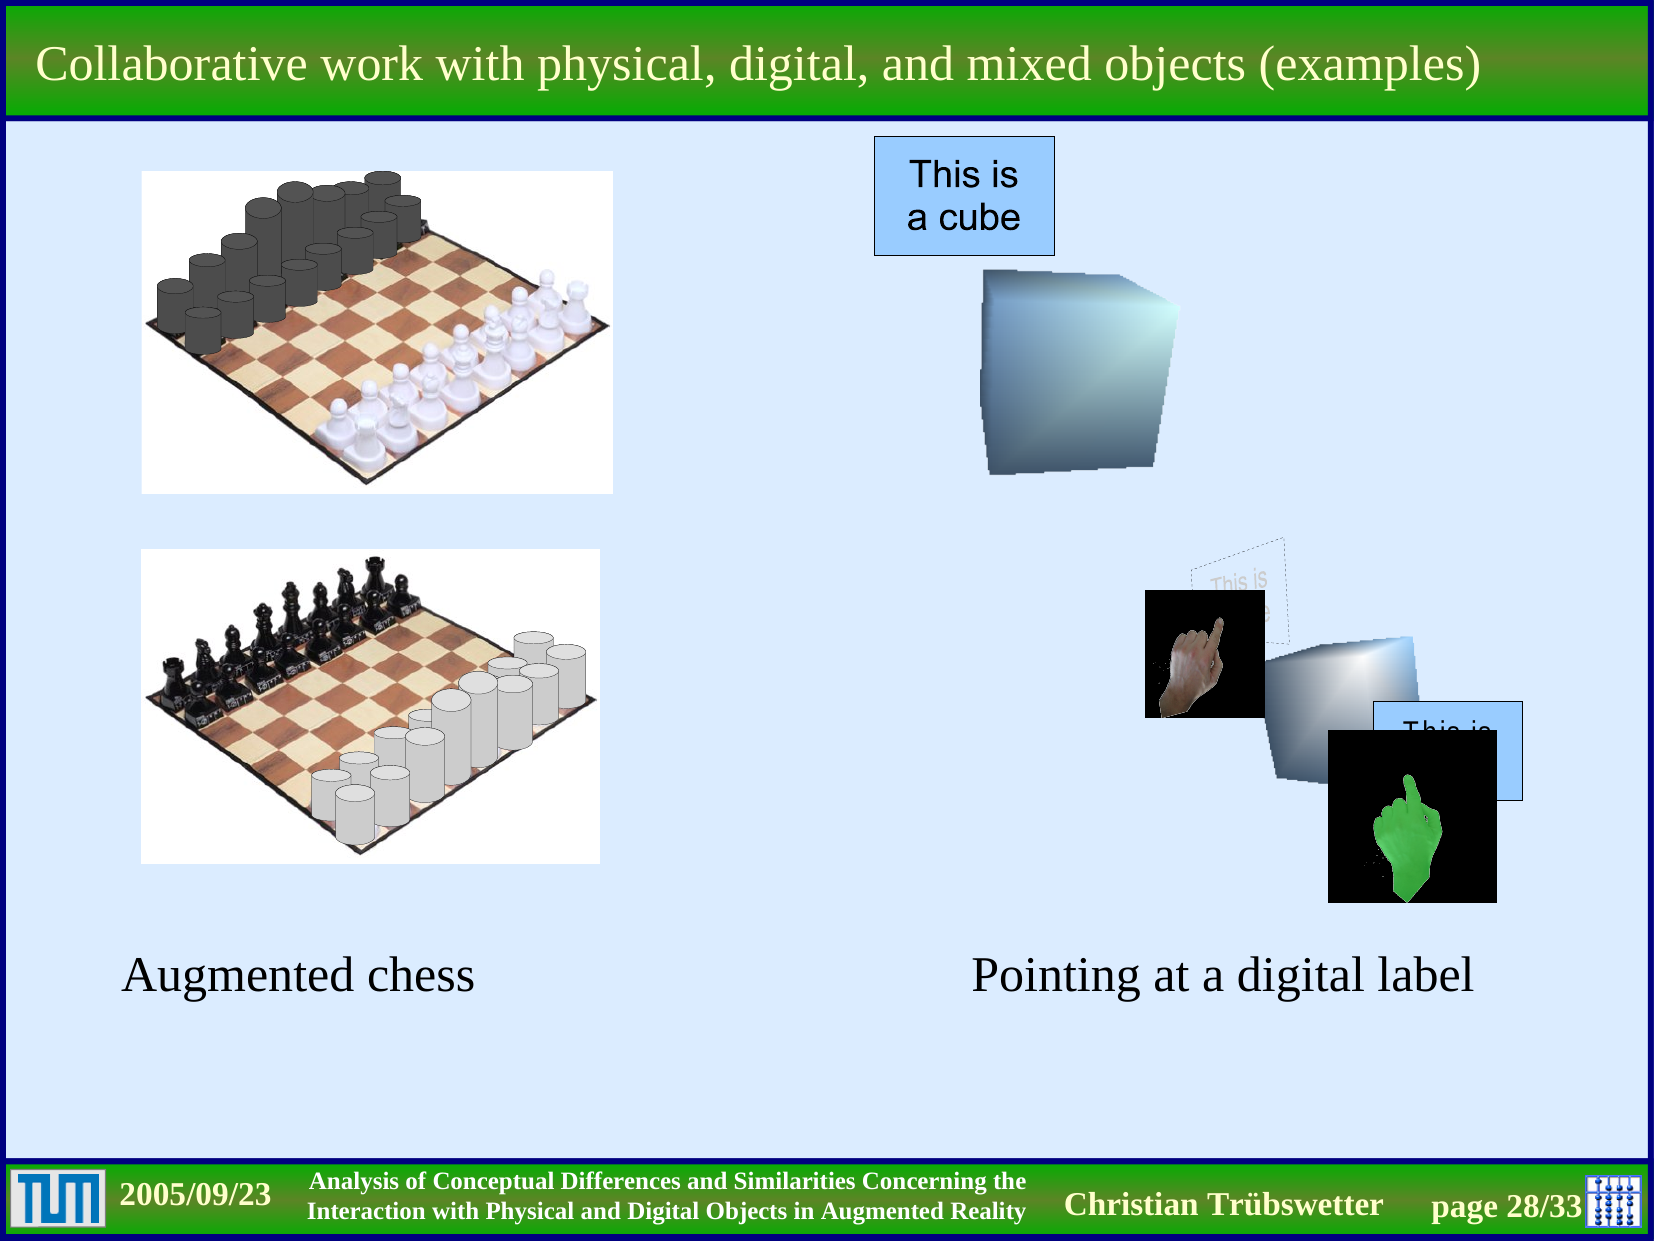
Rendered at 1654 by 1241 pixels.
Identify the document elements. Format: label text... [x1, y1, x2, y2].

picture [1145, 537, 1524, 904]
picture [141, 171, 616, 497]
text_box Augmented chess [106, 938, 491, 1010]
picture [18, 1174, 99, 1223]
picture [141, 549, 603, 867]
title Collaborative work with physical, digital, and mixed objects (examples) [35, 0, 1627, 176]
text_box Pointing at a digital label [956, 938, 1491, 1010]
picture [1585, 1175, 1642, 1228]
picture [873, 135, 1185, 479]
